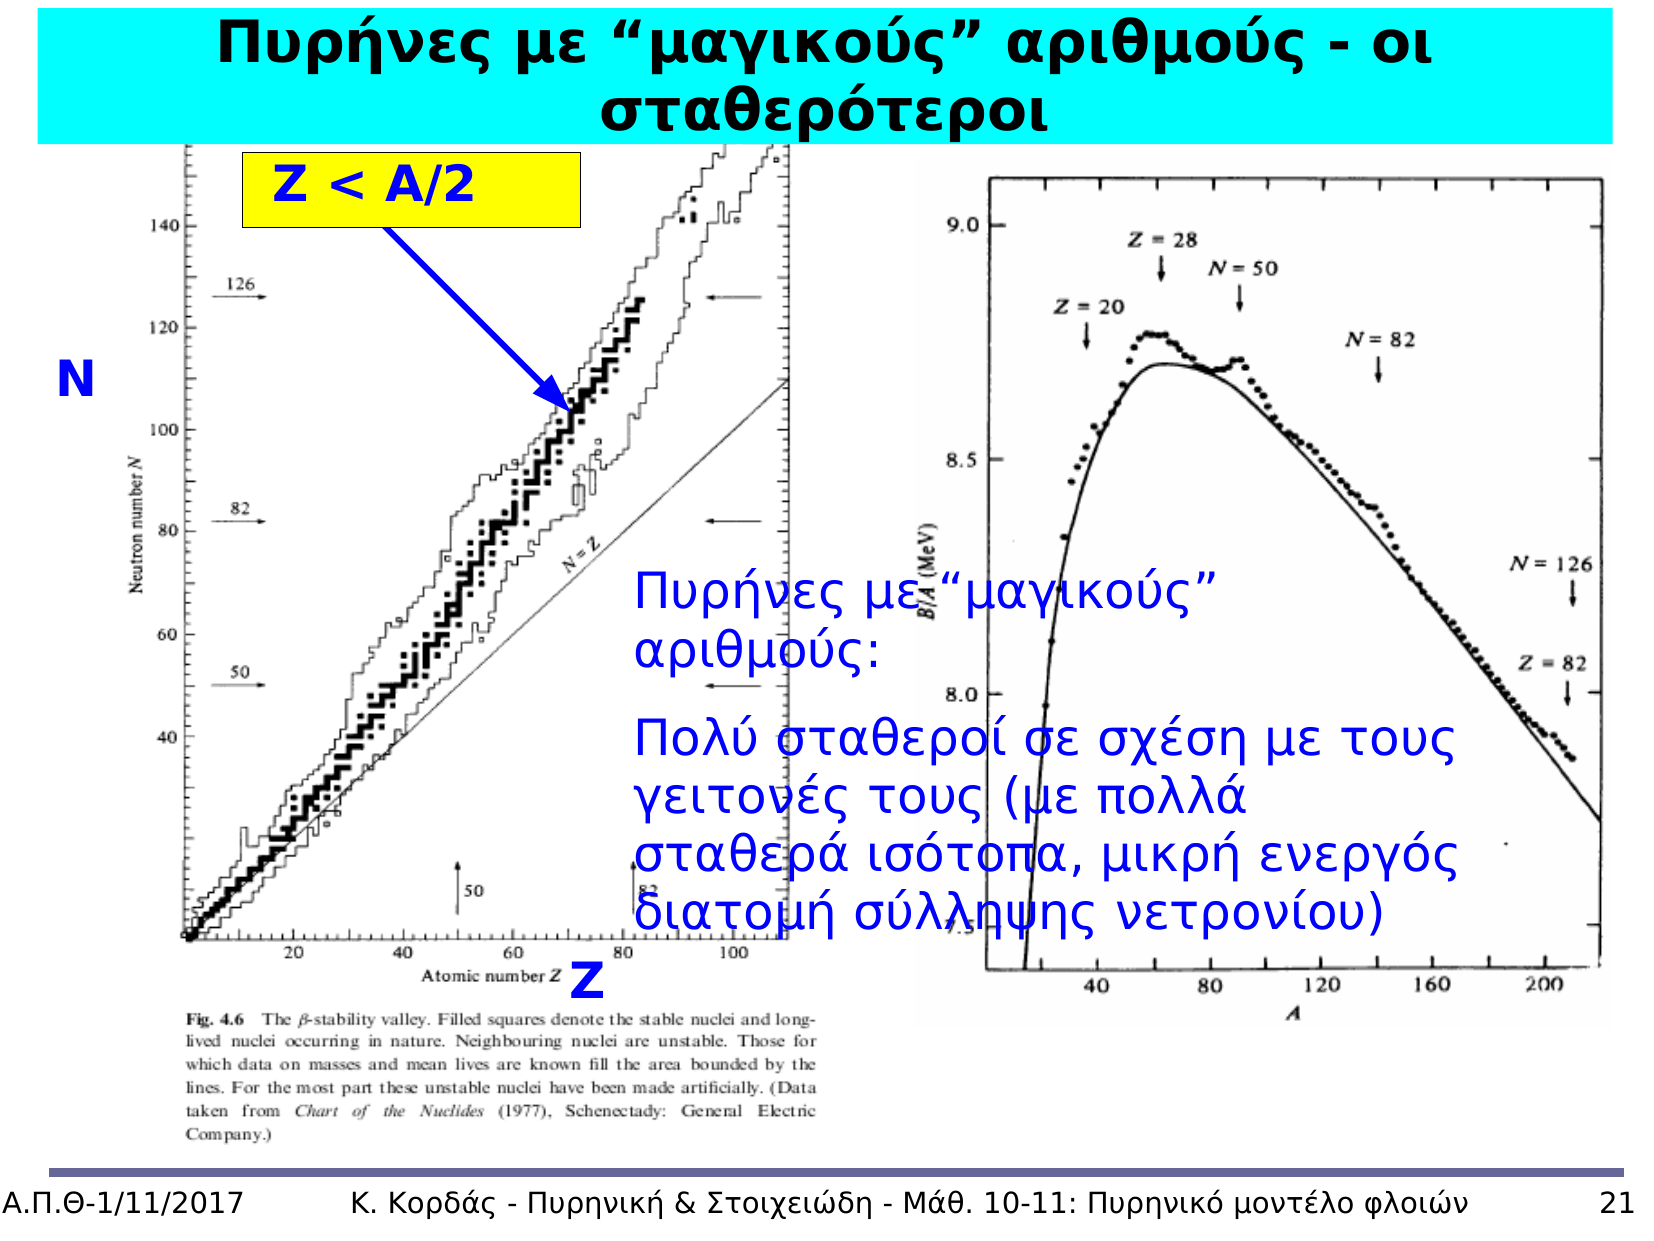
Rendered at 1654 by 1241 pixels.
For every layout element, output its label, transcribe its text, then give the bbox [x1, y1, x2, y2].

title Πυρήνες με “μαγικούς” αριθμούς - οι σταθερότεροι [37, 8, 1613, 145]
picture [121, 145, 848, 1145]
text_box Ζ [498, 952, 627, 1011]
text_box [242, 152, 581, 228]
picture [914, 149, 1613, 1029]
text_box Ζ < Α/2 [220, 154, 515, 214]
text_box Ν [0, 349, 113, 409]
text_box Πυρήνες με “μαγικούς” αριθμούς: Πολύ σταθεροί σε σχέση με τους γειτονές τους (με πολλά σταθερά ισότοπα, μικρή ενεργός διατομή σύλληψης νετρονίου) [562, 562, 1463, 944]
